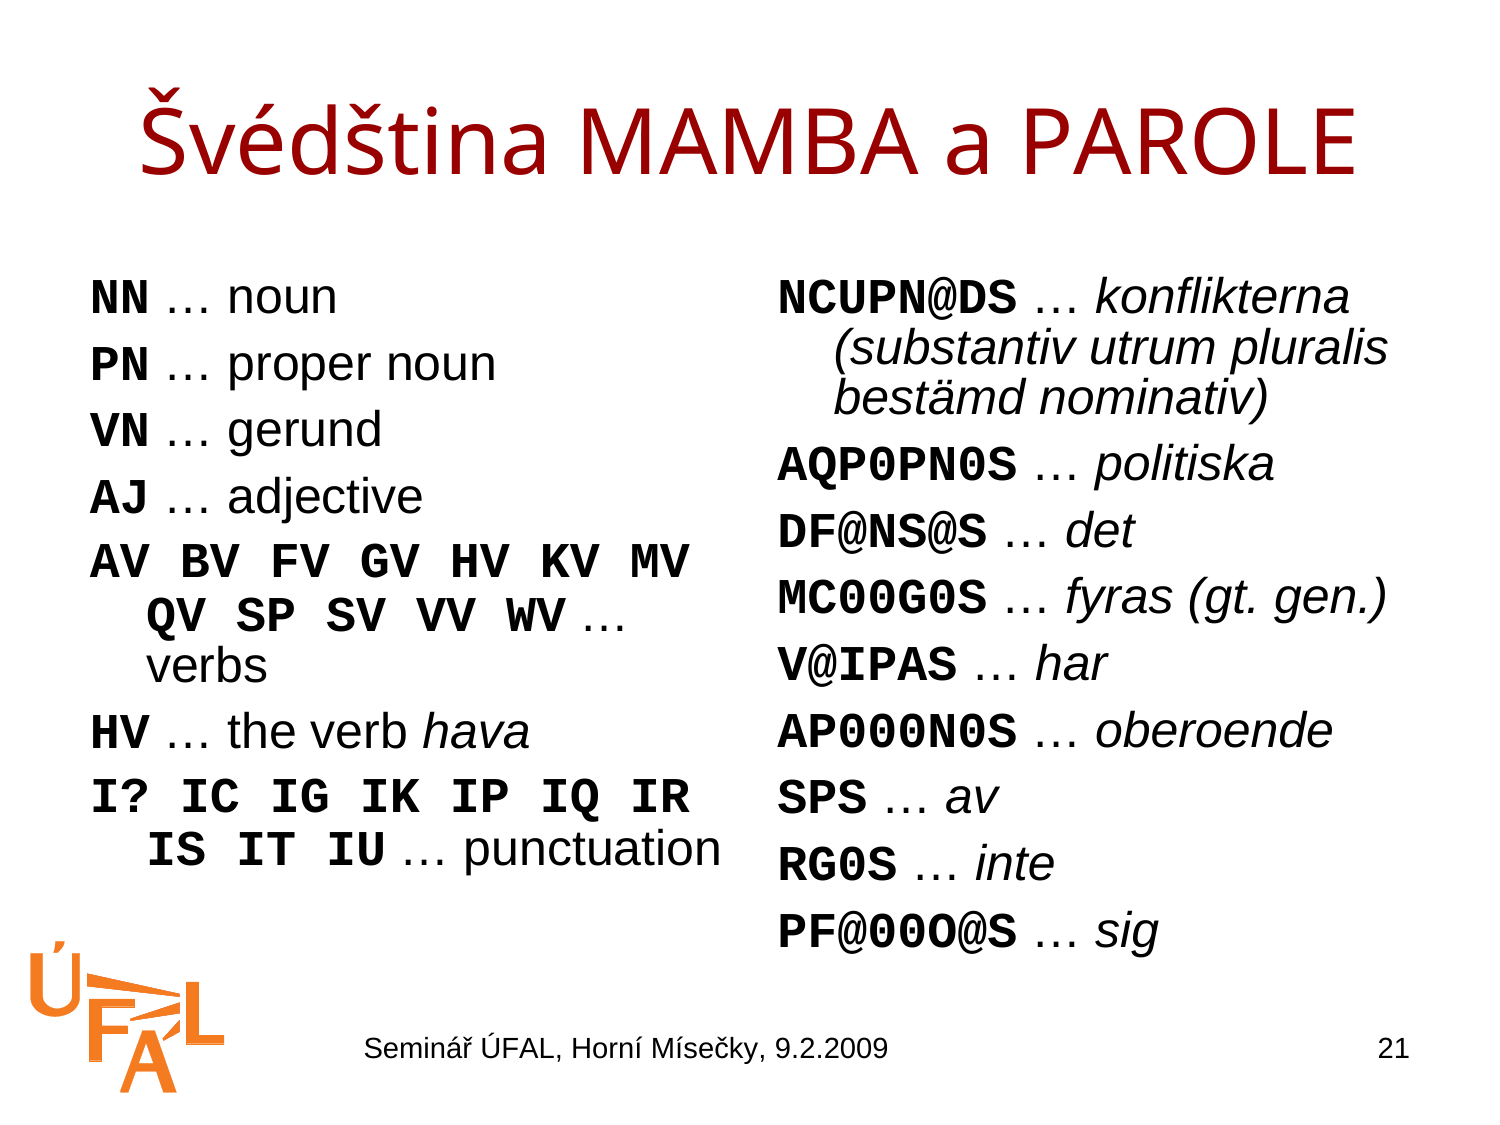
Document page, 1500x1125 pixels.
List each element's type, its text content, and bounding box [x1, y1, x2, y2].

list NCUPN@DS … konflikterna (substantiv utrum pluralis bestämd nominativ) AQP0PN0S … politiska DF@NS@S … det MC00G0S … fyras (gt. gen.) V@IPAS … har AP000N0S … oberoende SPS … av RG0S … inte PF@00O@S … sig [762, 262, 1426, 1006]
list NN … noun PN … proper noun VN … gerund AJ … adjective AV BV FV GV HV KV MV QV SP SV VV WV … verbs HV … the verb hava I? IC IG IK IP IQ IR IS IT IU … punctuation [75, 262, 738, 1006]
title Švédština MAMBA a PAROLE [75, 45, 1426, 233]
